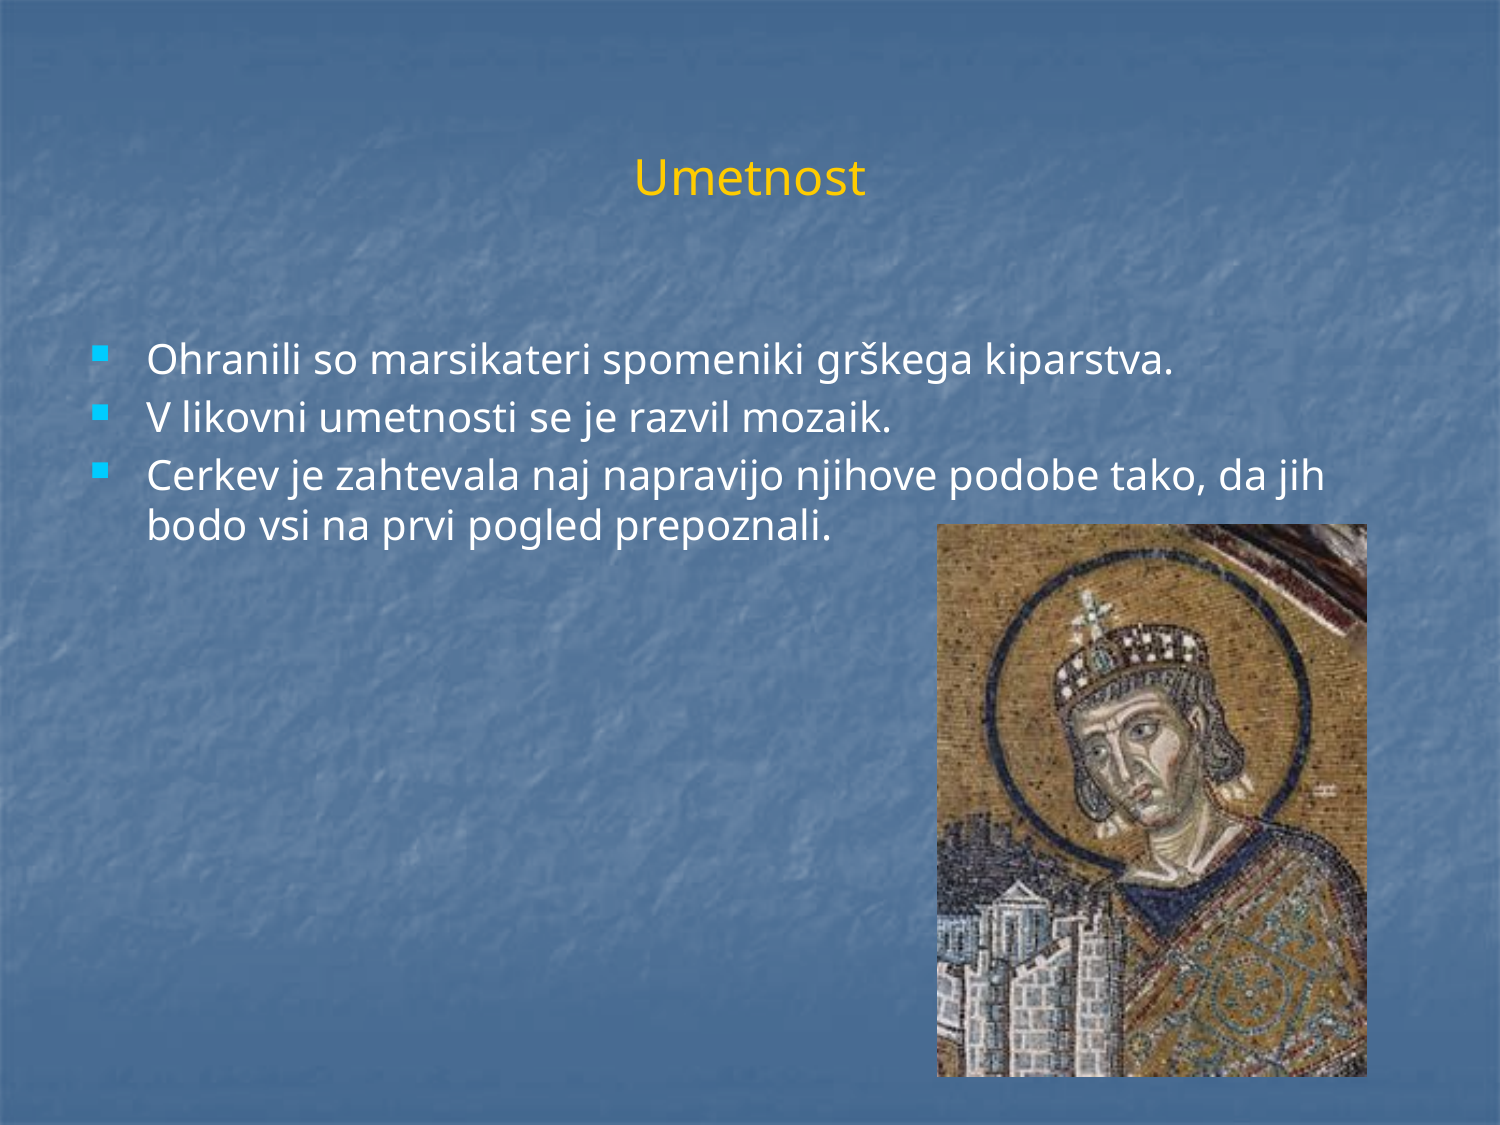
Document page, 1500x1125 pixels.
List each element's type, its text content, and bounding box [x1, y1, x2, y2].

title Umetnost [75, 62, 1425, 288]
list Ohranili so marsikateri spomeniki grškega kiparstva. V likovni umetnosti se je razvil mozaik. Cerkev je zahtevala naj napravijo njihove podobe tako, da jih bodo vsi na prvi pogled prepoznali. [75, 324, 1425, 1000]
picture [0, 0, 1500, 1125]
